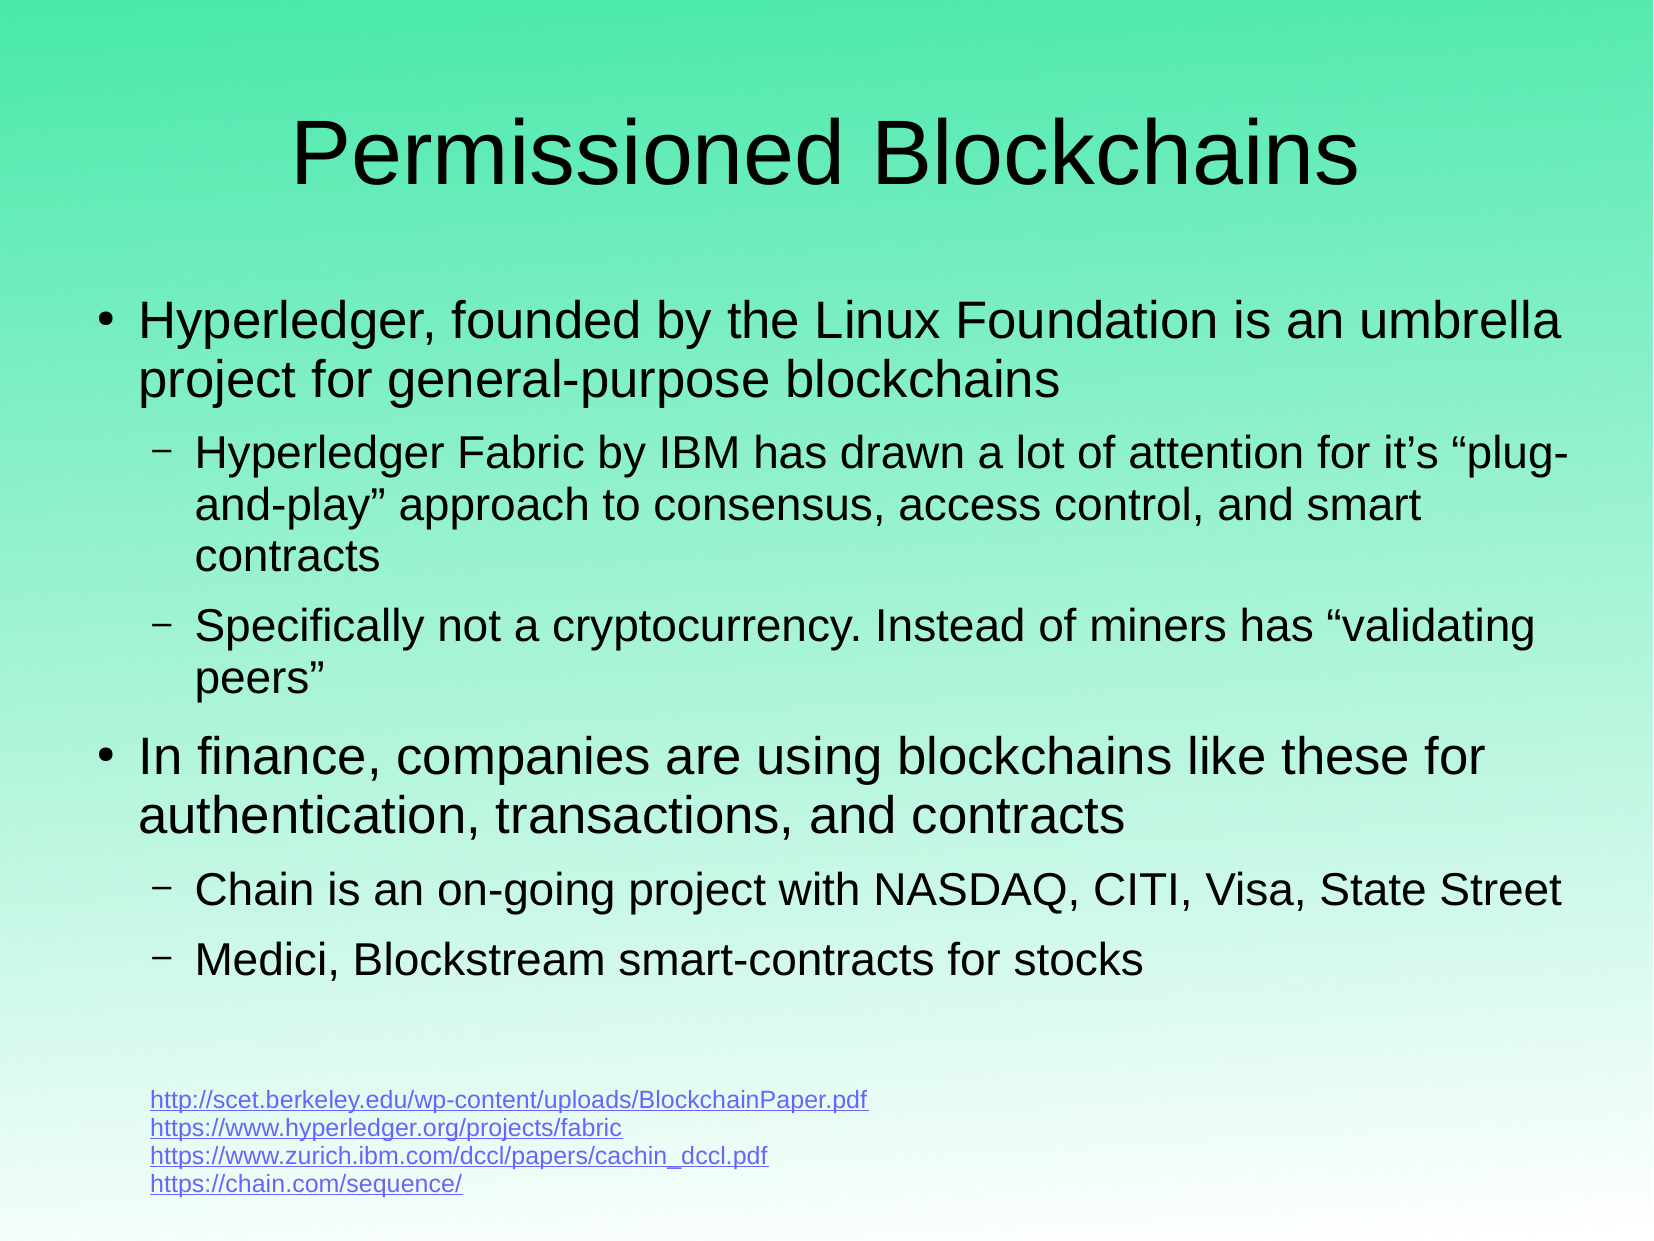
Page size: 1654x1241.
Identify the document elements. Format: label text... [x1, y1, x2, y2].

title Permissioned Blockchains [82, 49, 1571, 257]
list Hyperledger, founded by the Linux Foundation is an umbrella project for general-purpose blockchains Hyperledger Fabric by IBM has drawn a lot of attention for it’s “plug-and-play” approach to consensus, access control, and smart contracts Specifically not a cryptocurrency. Instead of miners has “validating peers” In finance, companies are using blockchains like these for authentication, transactions, and contracts Chain is an on-going project with NASDAQ, CITI, Visa, State Street Medici, Blockstream smart-contracts for stocks [82, 290, 1571, 1010]
text_box http://scet.berkeley.edu/wp-content/uploads/BlockchainPaper.pdf https://www.hyperledger.org/projects/fabric https://www.zurich.ibm.com/dccl/papers/cachin_dccl.pdf https://chain.com/sequence/ [135, 1078, 1441, 1206]
picture [0, 0, 1654, 1241]
